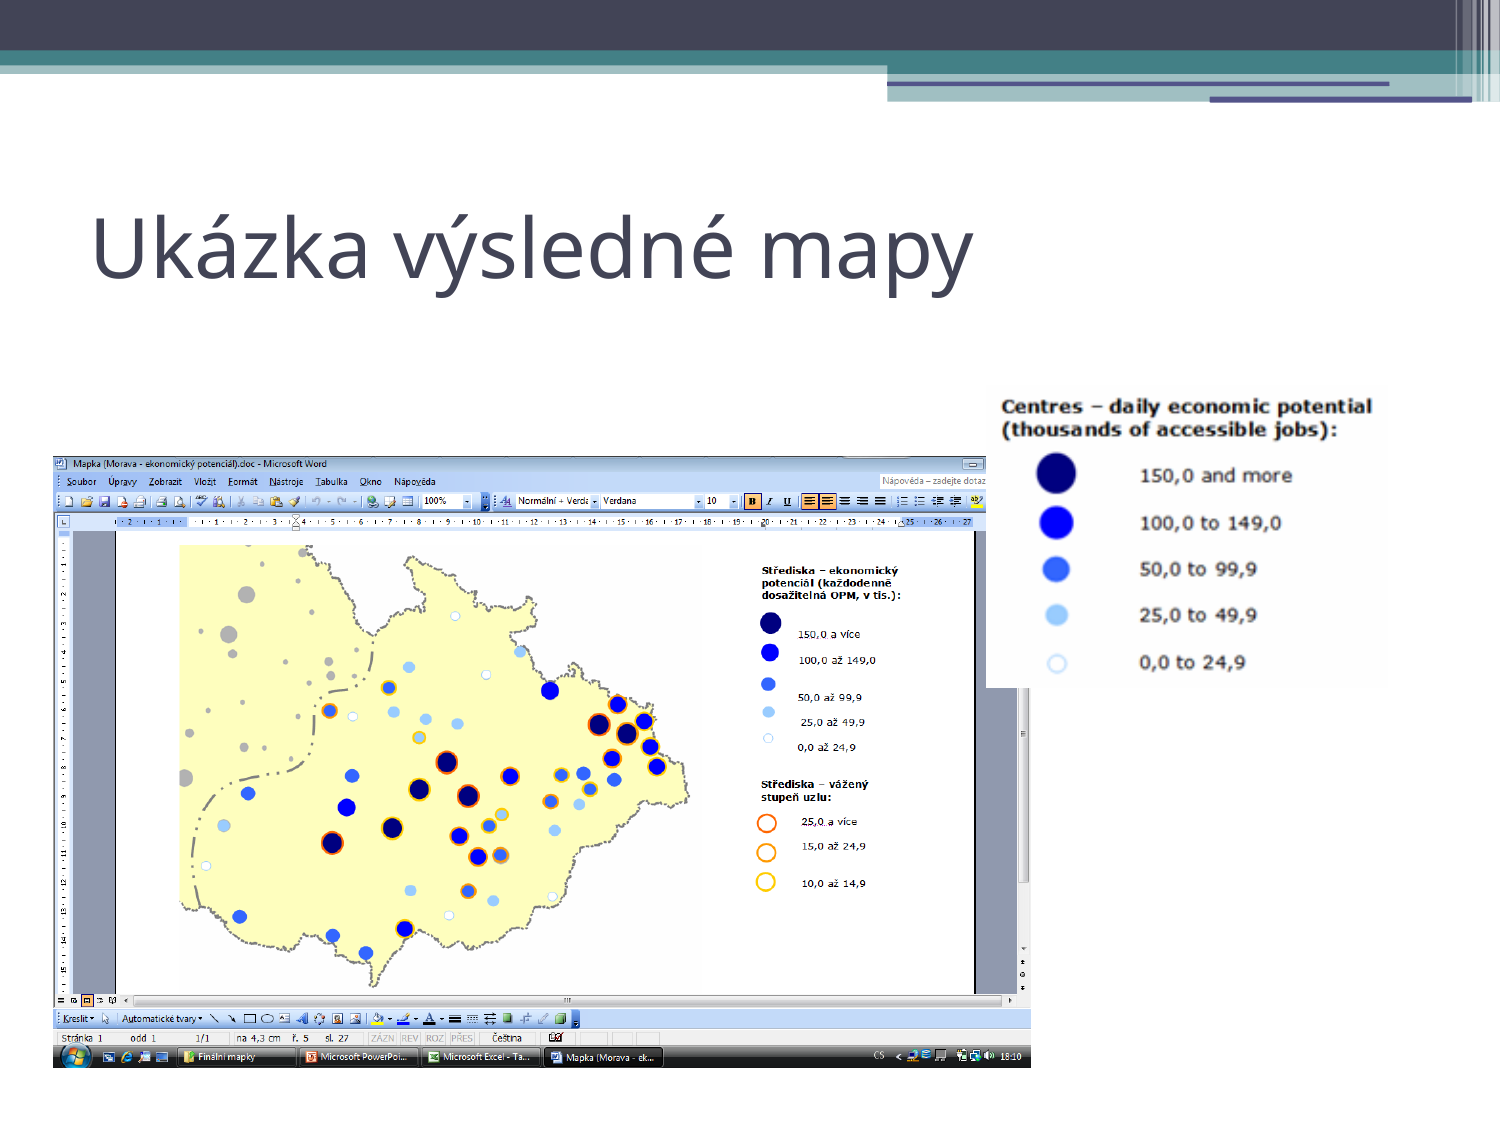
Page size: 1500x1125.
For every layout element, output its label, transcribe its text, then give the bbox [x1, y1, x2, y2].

title Ukázka výsledné mapy [75, 187, 1425, 363]
picture [53, 385, 1388, 1068]
